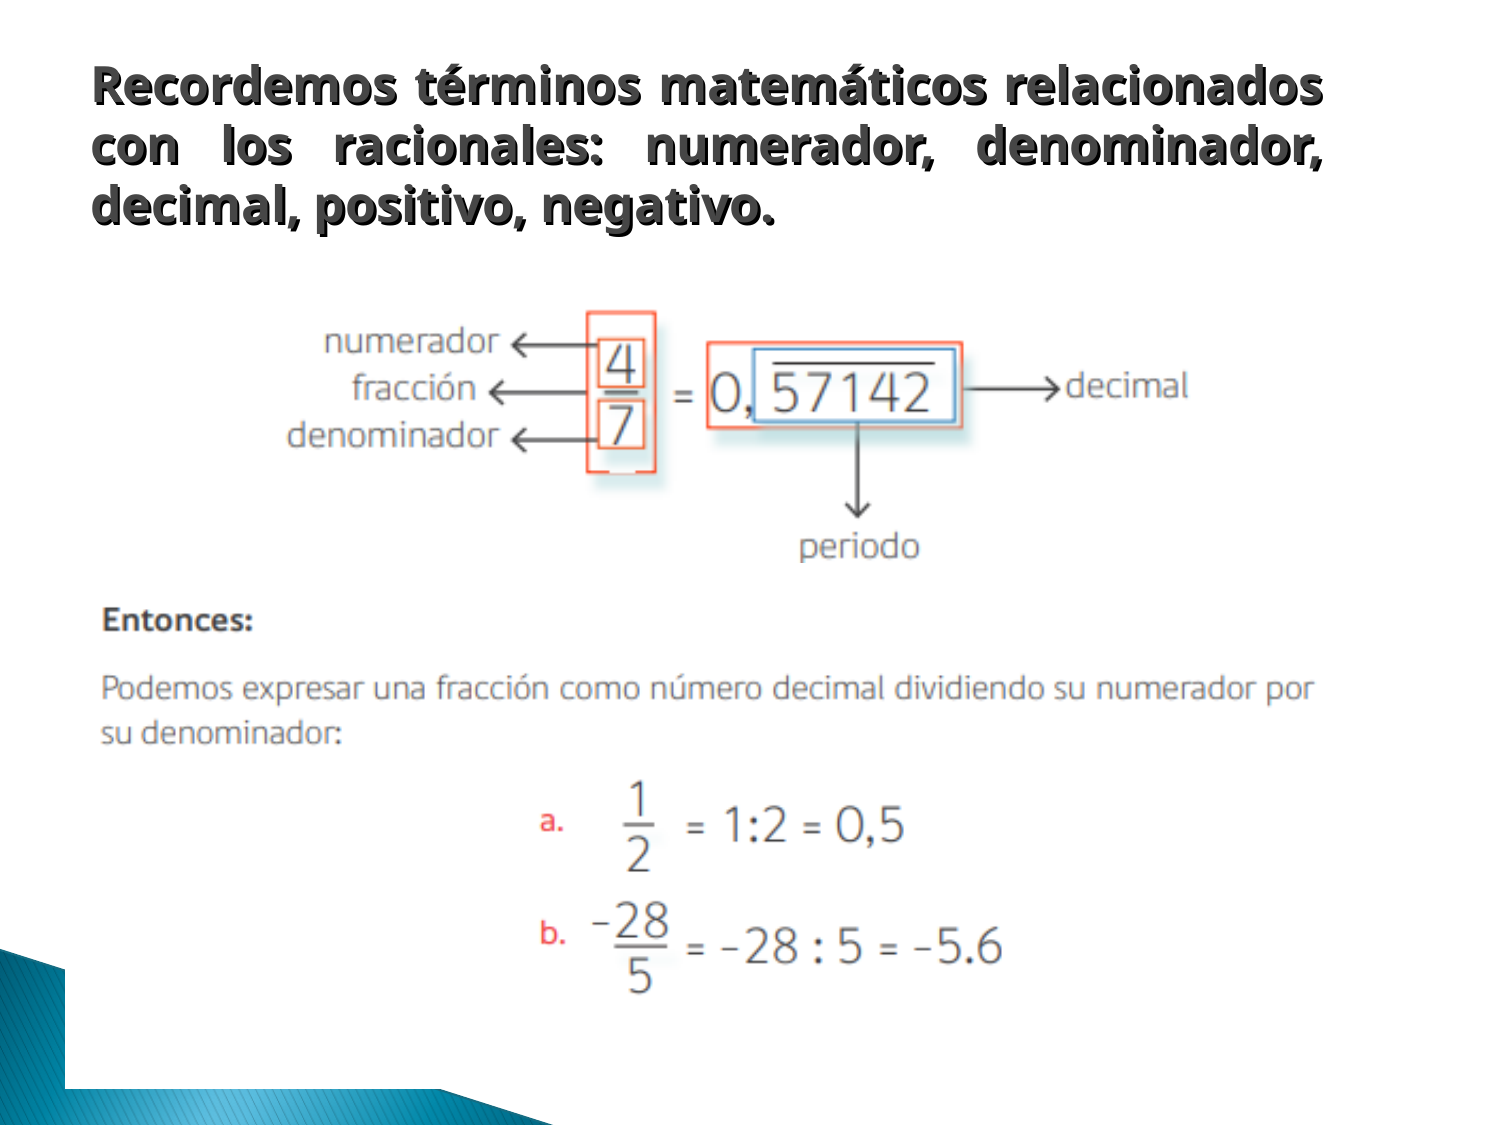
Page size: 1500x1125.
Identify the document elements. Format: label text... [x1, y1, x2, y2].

picture [65, 255, 1464, 1089]
title Recordemos términos matemáticos relacionados con los racionales: numerador, denominador, decimal, positivo, negativo. [75, 45, 1426, 233]
